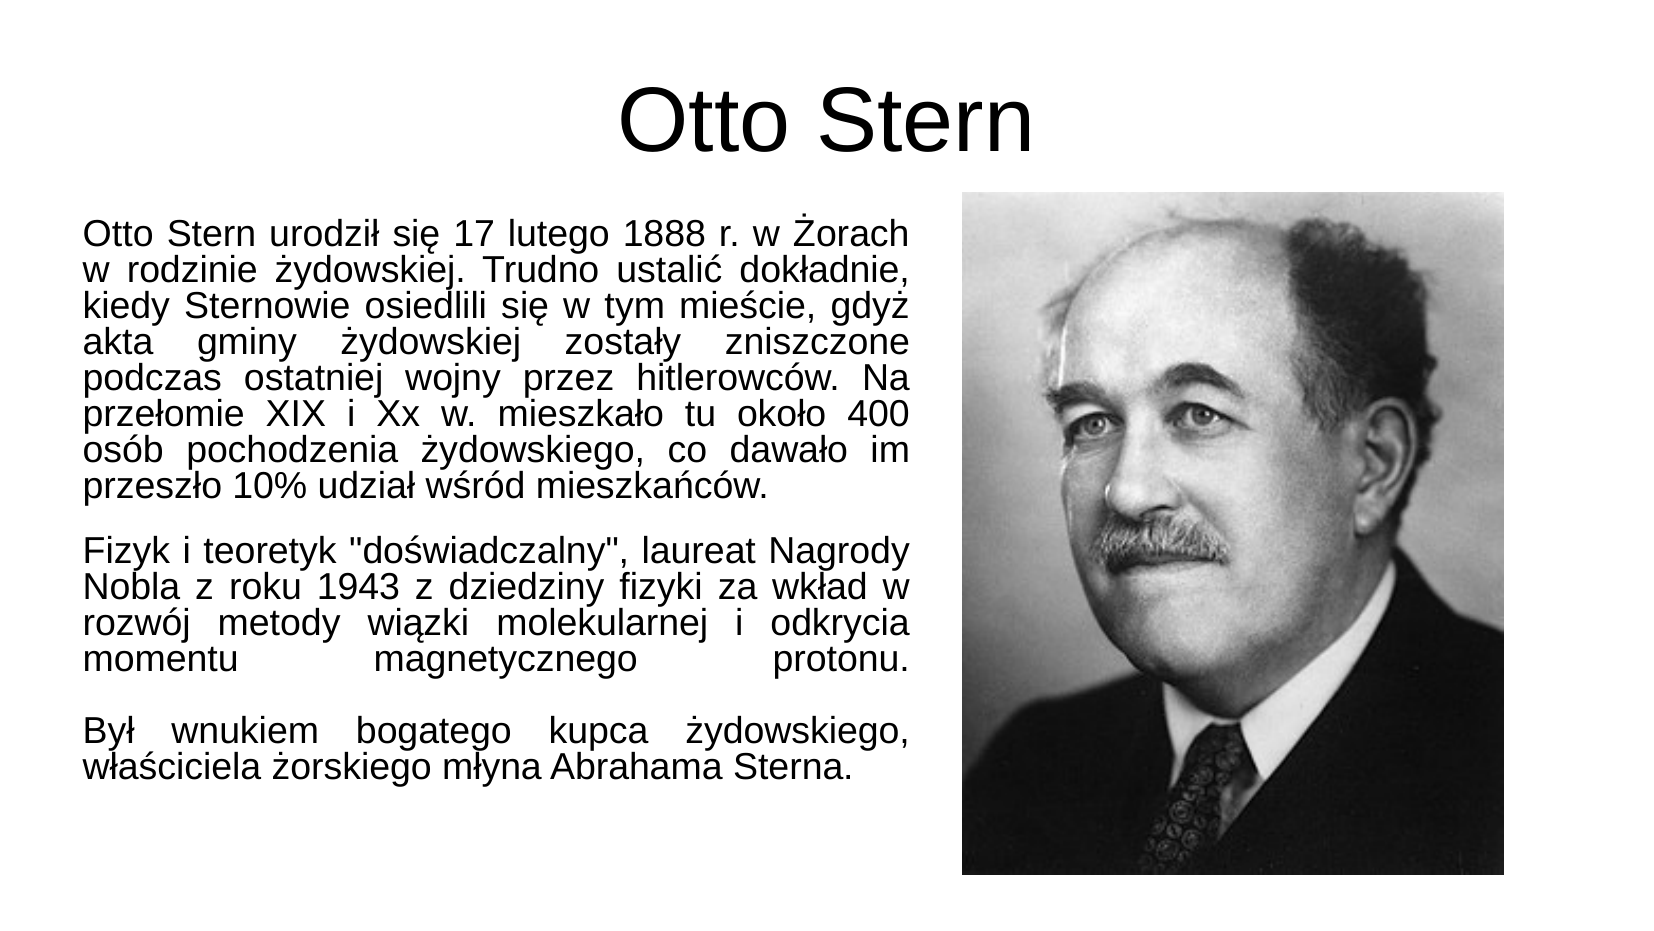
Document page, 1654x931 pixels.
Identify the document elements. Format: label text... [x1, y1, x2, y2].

picture [962, 192, 1504, 875]
title Otto Stern [82, 37, 1571, 193]
list Otto Stern urodził się 17 lutego 1888 r. w Żorach w rodzinie żydowskiej. Trudno ustalić dokładnie, kiedy Sternowie osiedlili się w tym mieście, gdyż akta gminy żydowskiej zostały zniszczone podczas ostatniej wojny przez hitlerowców. Na przełomie XIX i Xx w. mieszkało tu około 400 osób pochodzenia żydowskiego, co dawało im przeszło 10% udział wśród mieszkańców. Fizyk i teoretyk "doświadczalny", laureat Nagrody Nobla z roku 1943 z dziedziny fizyki za wkład w rozwój metody wiązki molekularnej i odkrycia momentu magnetycznego protonu. Był wnukiem bogatego kupca żydowskiego, właściciela żorskiego młyna Abrahama Sterna. [82, 217, 910, 854]
